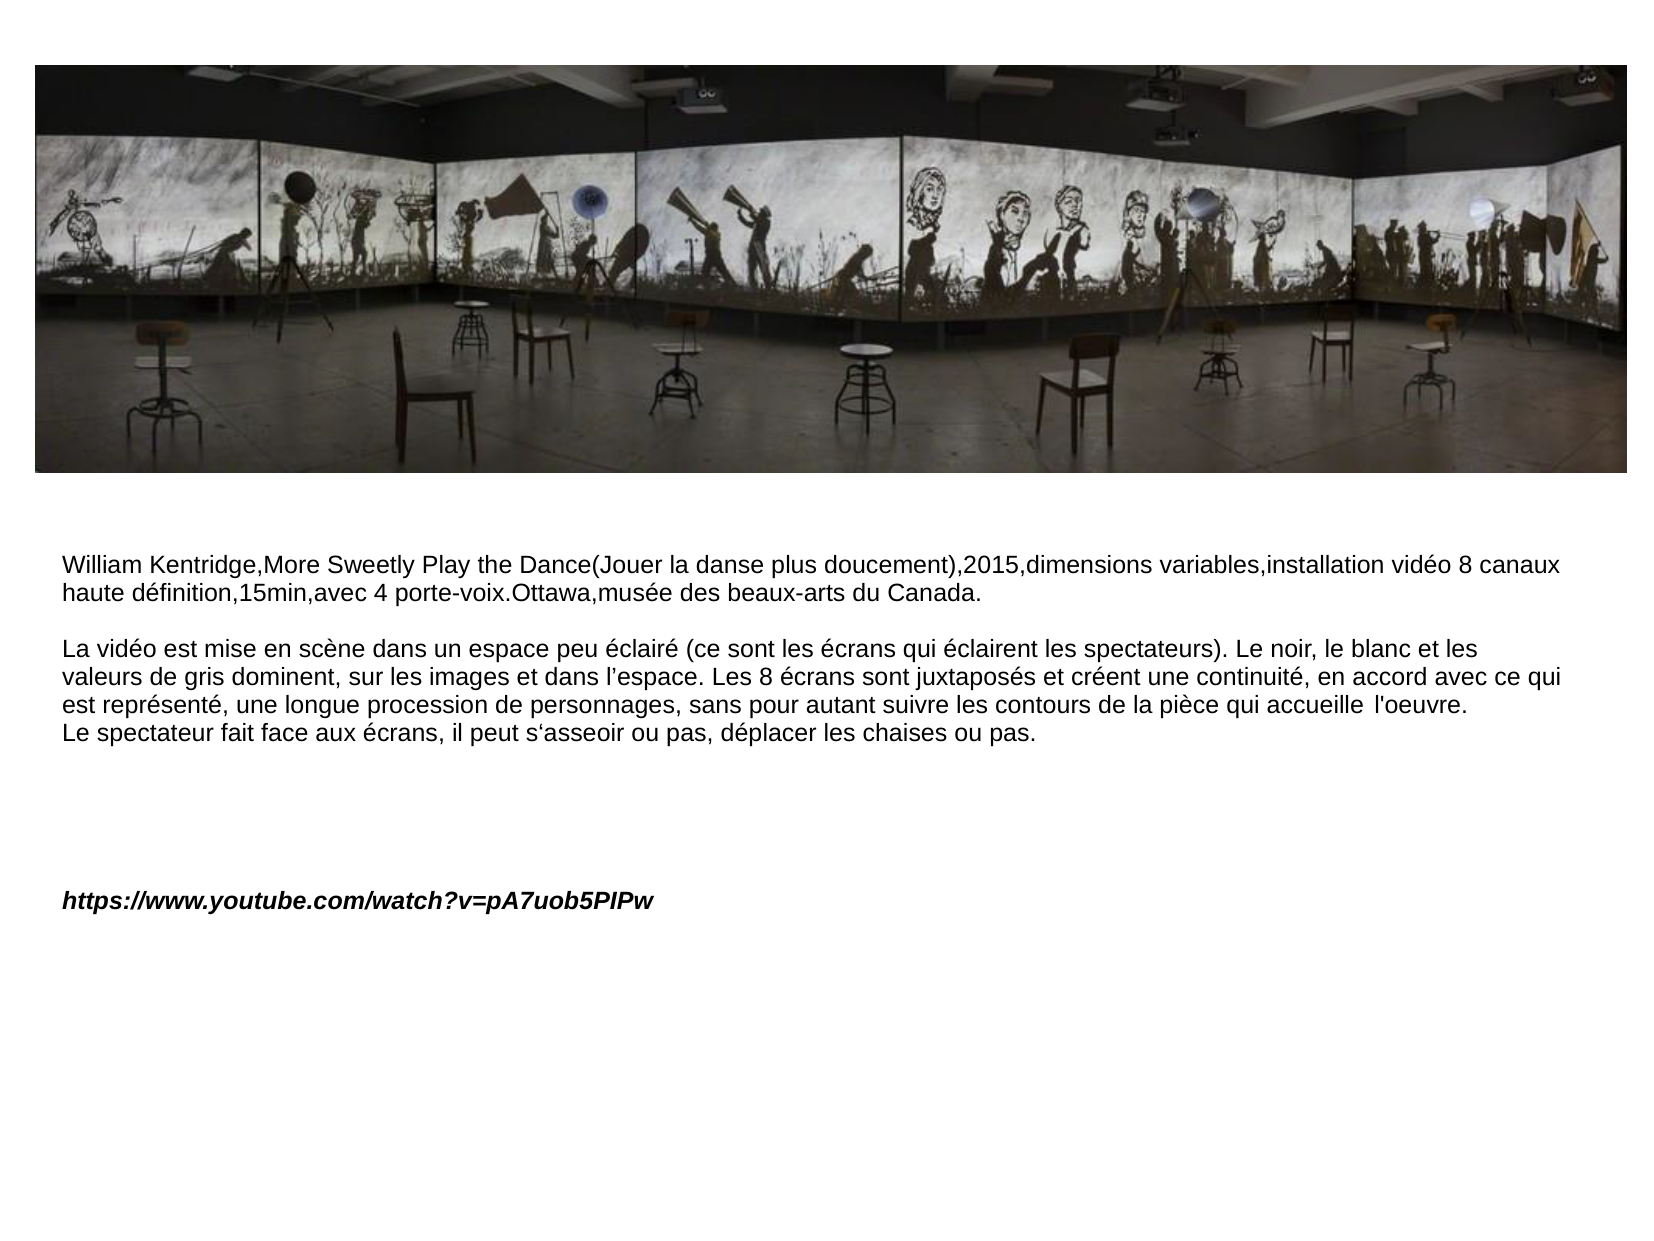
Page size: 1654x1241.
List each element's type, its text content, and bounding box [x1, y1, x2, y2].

text_box William Kentridge,More Sweetly Play the Dance(Jouer la danse plus doucement),2015,dimensions variables,installation vidéo 8 canaux haute définition,15min,avec 4 porte-voix.Ottawa,musée des beaux-arts du Canada. La vidéo est mise en scène dans un espace peu éclairé (ce sont les écrans qui éclairent les spectateurs). Le noir, le blanc et les valeurs de gris dominent, sur les images et dans l’espace. Les 8 écrans sont juxtaposés et créent une continuité, en accord avec ce qui est représenté, une longue procession de personnages, sans pour autant suivre les contours de la pièce qui accueille l'oeuvre. Le spectateur fait face aux écrans, il peut s‘asseoir ou pas, déplacer les chaises ou pas. https://www.youtube.com/watch?v=pA7uob5PIPw [47, 543, 1583, 951]
picture [35, 65, 1627, 473]
